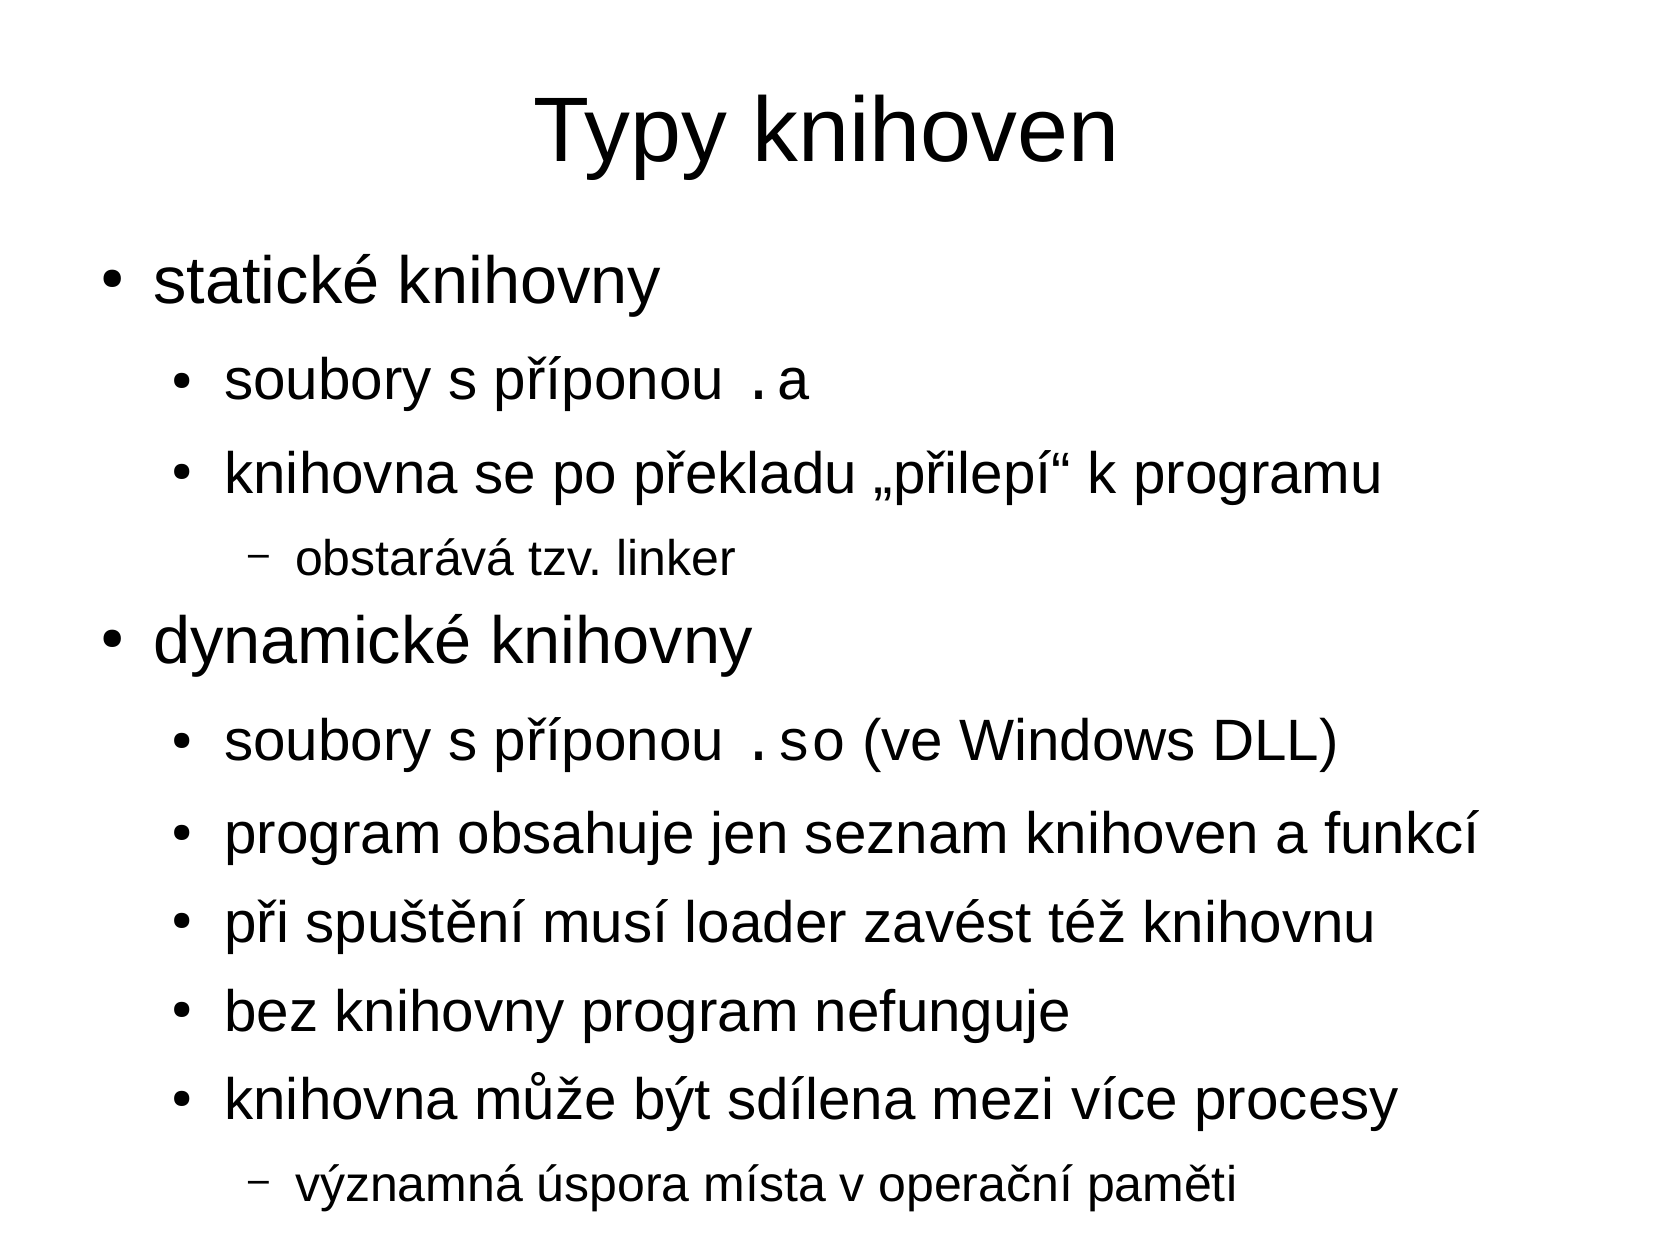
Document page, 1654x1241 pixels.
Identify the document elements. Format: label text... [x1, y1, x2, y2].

list statické knihovny soubory s příponou .a knihovna se po překladu „přilepí“ k programu obstarává tzv. linker dynamické knihovny soubory s příponou .so (ve Windows DLL) program obsahuje jen seznam knihoven a funkcí při spuštění musí loader zavést též knihovnu bez knihovny program nefunguje knihovna může být sdílena mezi více procesy významná úspora místa v operační paměti [82, 242, 1571, 1207]
title Typy knihoven [82, 33, 1571, 226]
